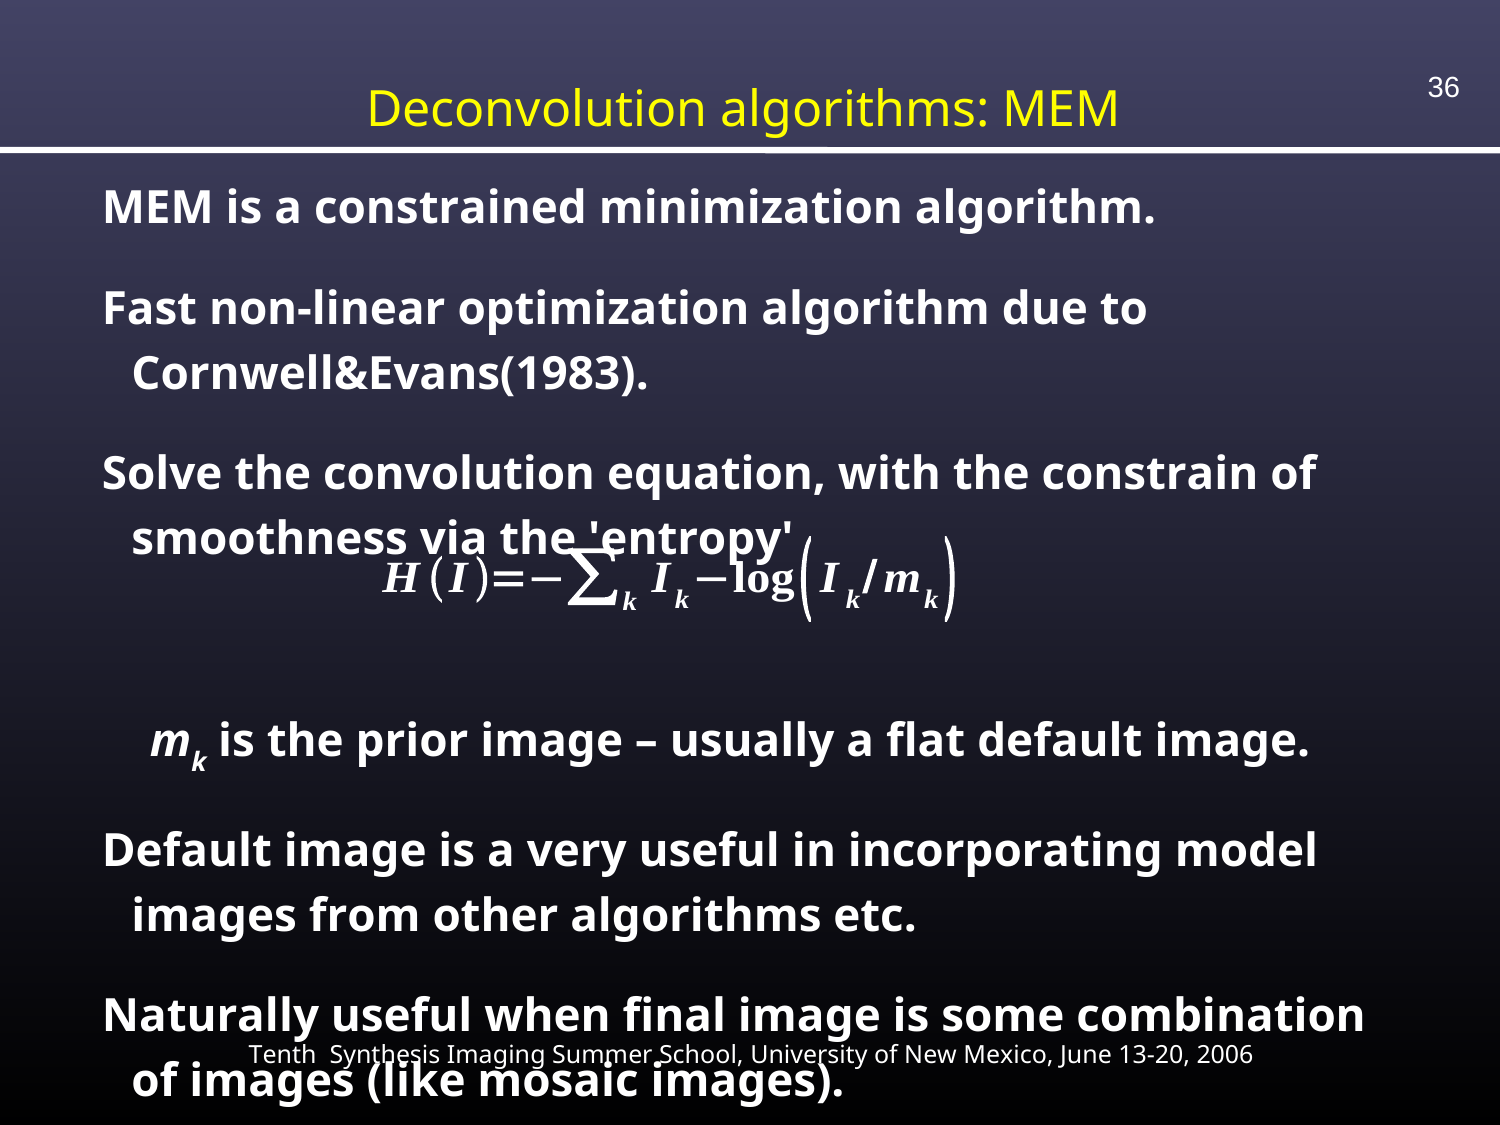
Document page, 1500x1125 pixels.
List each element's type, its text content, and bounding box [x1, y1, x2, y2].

text_box MEM is a constrained minimization algorithm. Fast non-linear optimization algorithm due to Cornwell&Evans(1983). Solve the convolution equation, with the constrain of smoothness via the 'entropy' mk is the prior image – usually a flat default image. Default image is a very useful in incorporating model images from other algorithms etc. Naturally useful when final image is some combination of images (like mosaic images). [101, 175, 1382, 1007]
title Deconvolution algorithms: MEM [112, 62, 1375, 151]
chart [367, 536, 967, 622]
